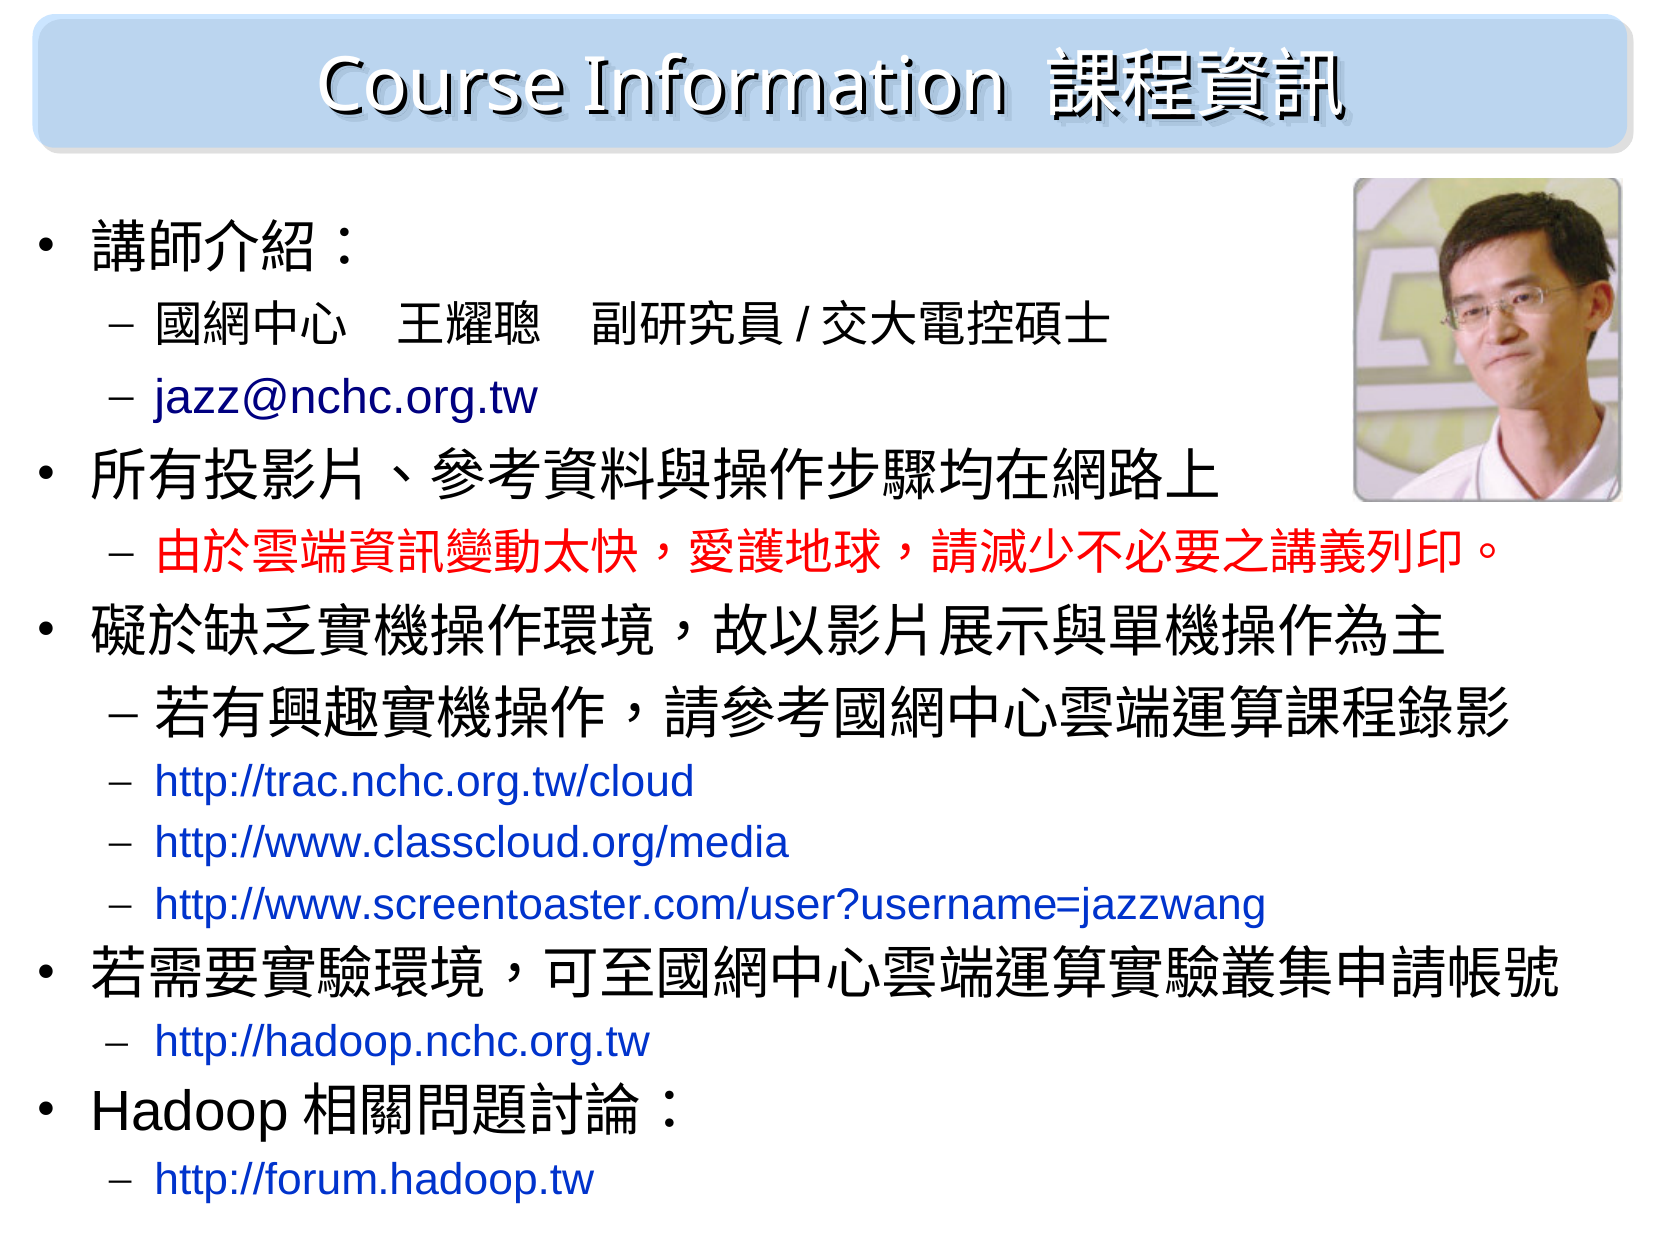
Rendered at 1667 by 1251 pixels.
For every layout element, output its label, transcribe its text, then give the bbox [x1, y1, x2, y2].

picture [1352, 178, 1623, 502]
list 講師介紹： 國網中心 王耀聰 副研究員/交大電控碩士 jazz@nchc.org.tw 所有投影片、參考資料與操作步驟均在網路上 由於雲端資訊變動太快，愛護地球，請減少不必要之講義列印。 礙於缺乏實機操作環境，故以影片展示與單機操作為主 若有興趣實機操作，請參考國網中心雲端運算課程錄影 http://trac.nchc.org.tw/cloud http://www.classcloud.org/media http://www.screentoaster.com/user?username=jazzwang 若需要實驗環境，可至國網中心雲端運算實驗叢集申請帳號 http://hadoop.nchc.org.tw Hadoop相關問題討論： http://forum.hadoop.tw [36, 206, 1619, 1211]
text_box Course Information 課程資訊 [32, 14, 1628, 148]
